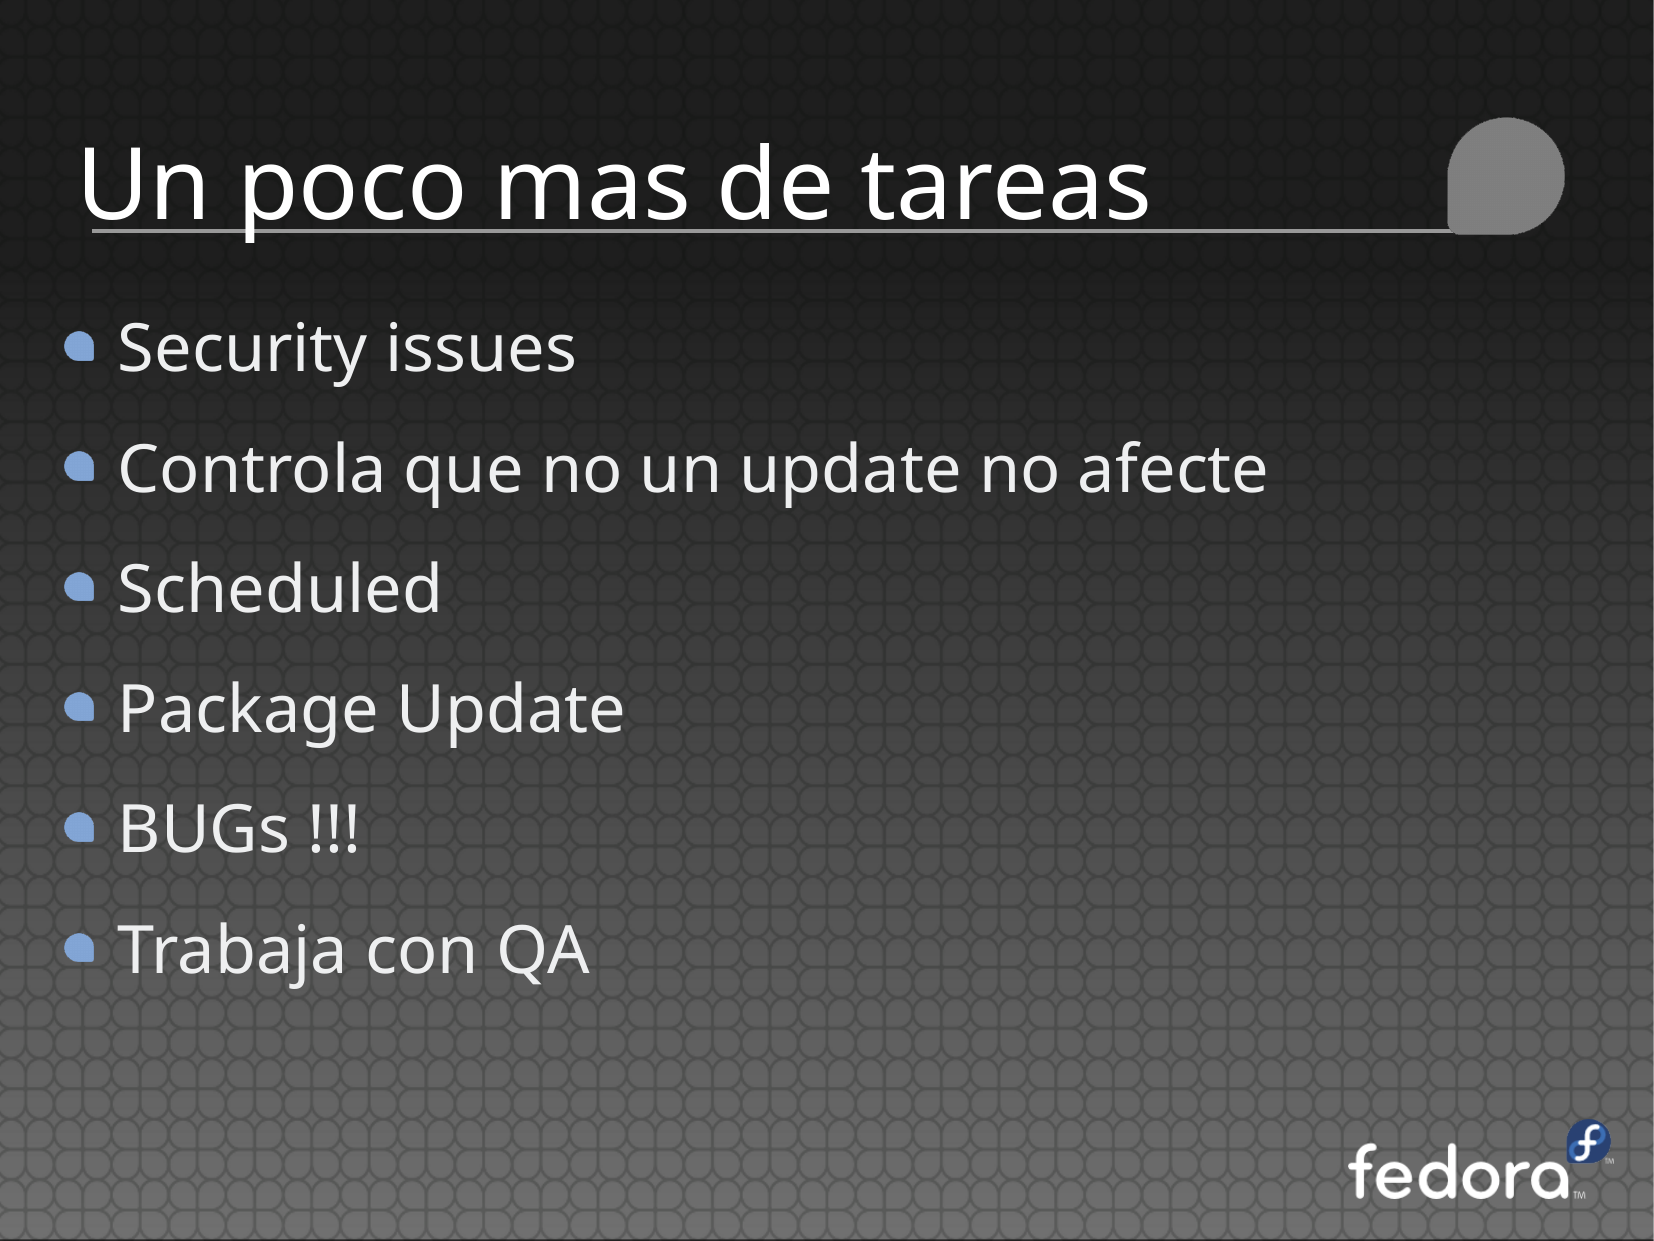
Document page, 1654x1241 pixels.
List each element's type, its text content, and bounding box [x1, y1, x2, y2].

list Security issues Controla que no un update no afecte Scheduled Package Update BUGs !!! Trabaja con QA [46, 300, 1536, 1105]
title Un poco mas de tareas [76, 112, 1566, 249]
picture [0, 0, 1654, 1241]
